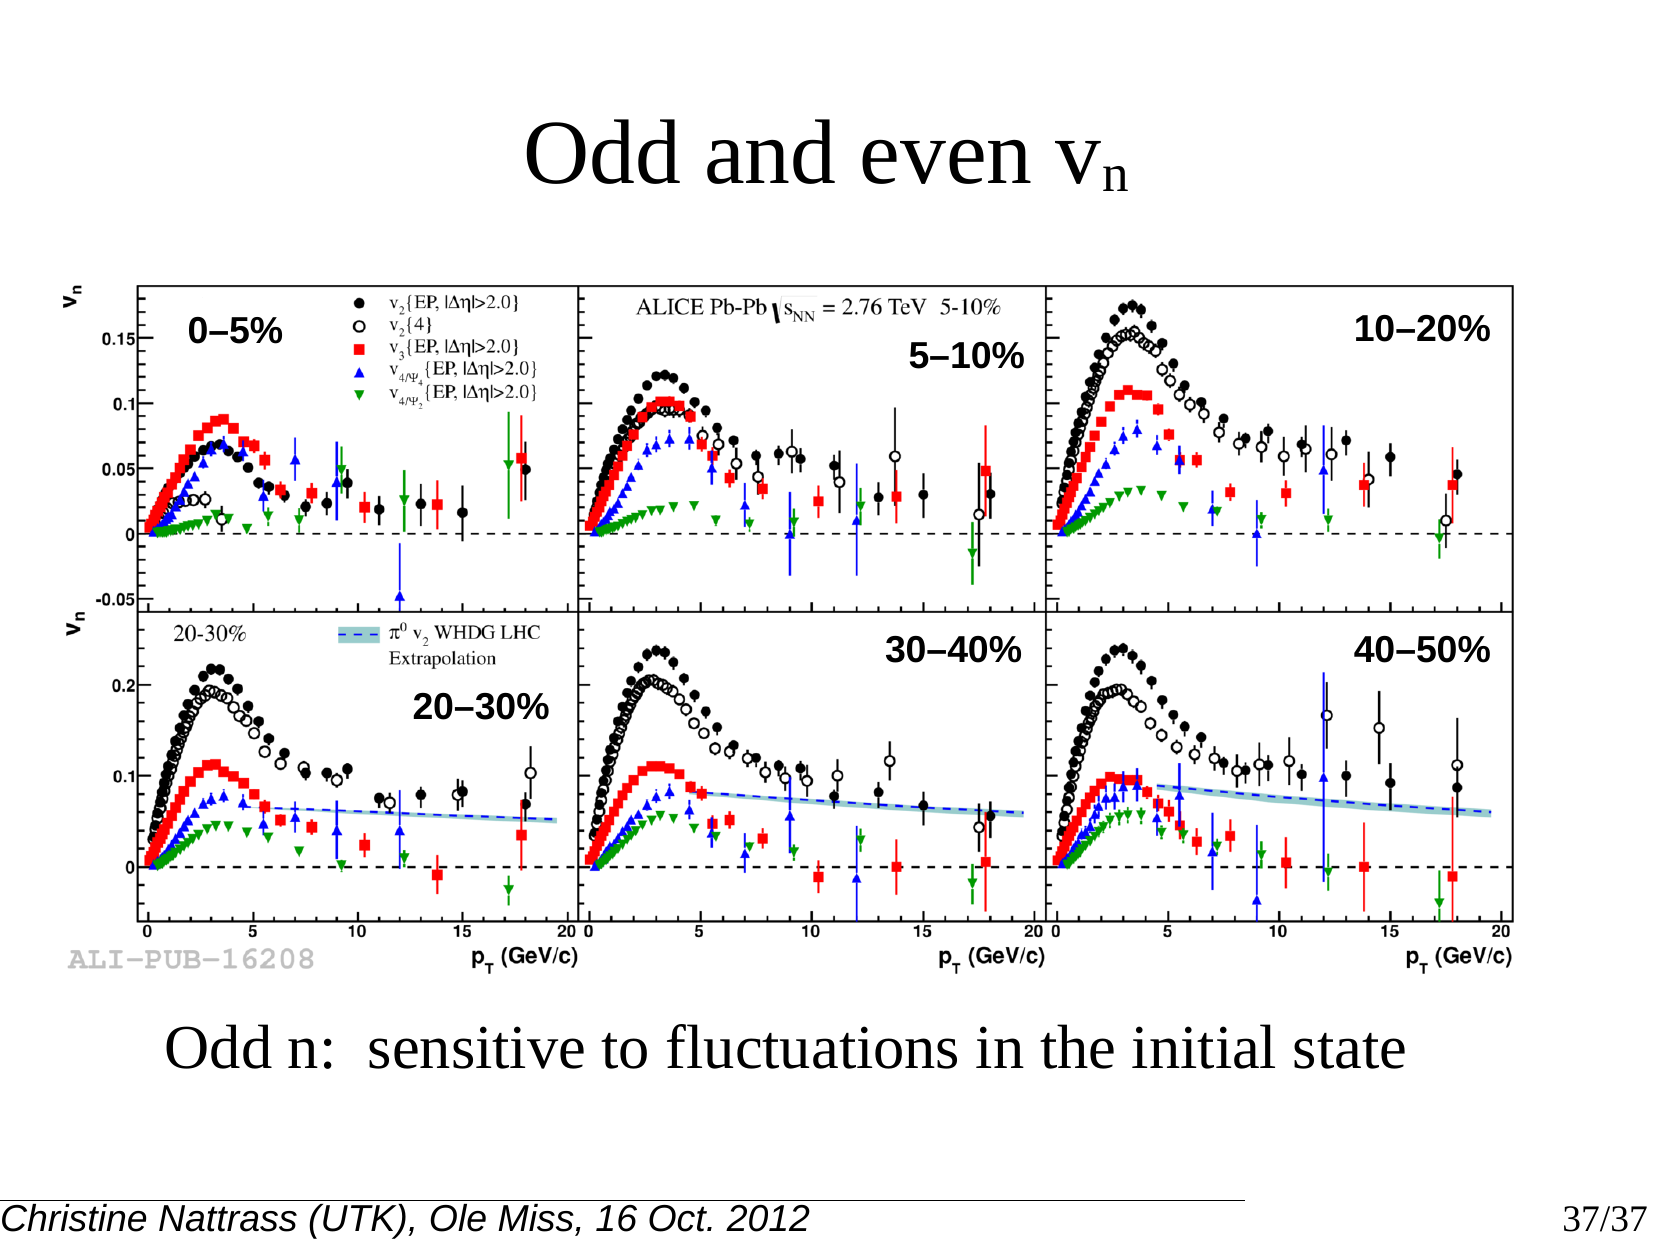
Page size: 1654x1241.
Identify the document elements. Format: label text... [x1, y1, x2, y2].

title Odd and even vn [82, 49, 1571, 257]
picture [60, 250, 1560, 976]
text_box 5–10% [893, 323, 1040, 383]
text_box 20–30% [397, 674, 565, 735]
text_box 10–20% [1338, 296, 1506, 357]
text_box 40–50% [1338, 617, 1506, 677]
text_box Odd n: sensitive to fluctuations in the initial state [150, 1005, 1471, 1090]
text_box 0–5% [173, 298, 299, 358]
text_box 30–40% [870, 617, 1037, 677]
